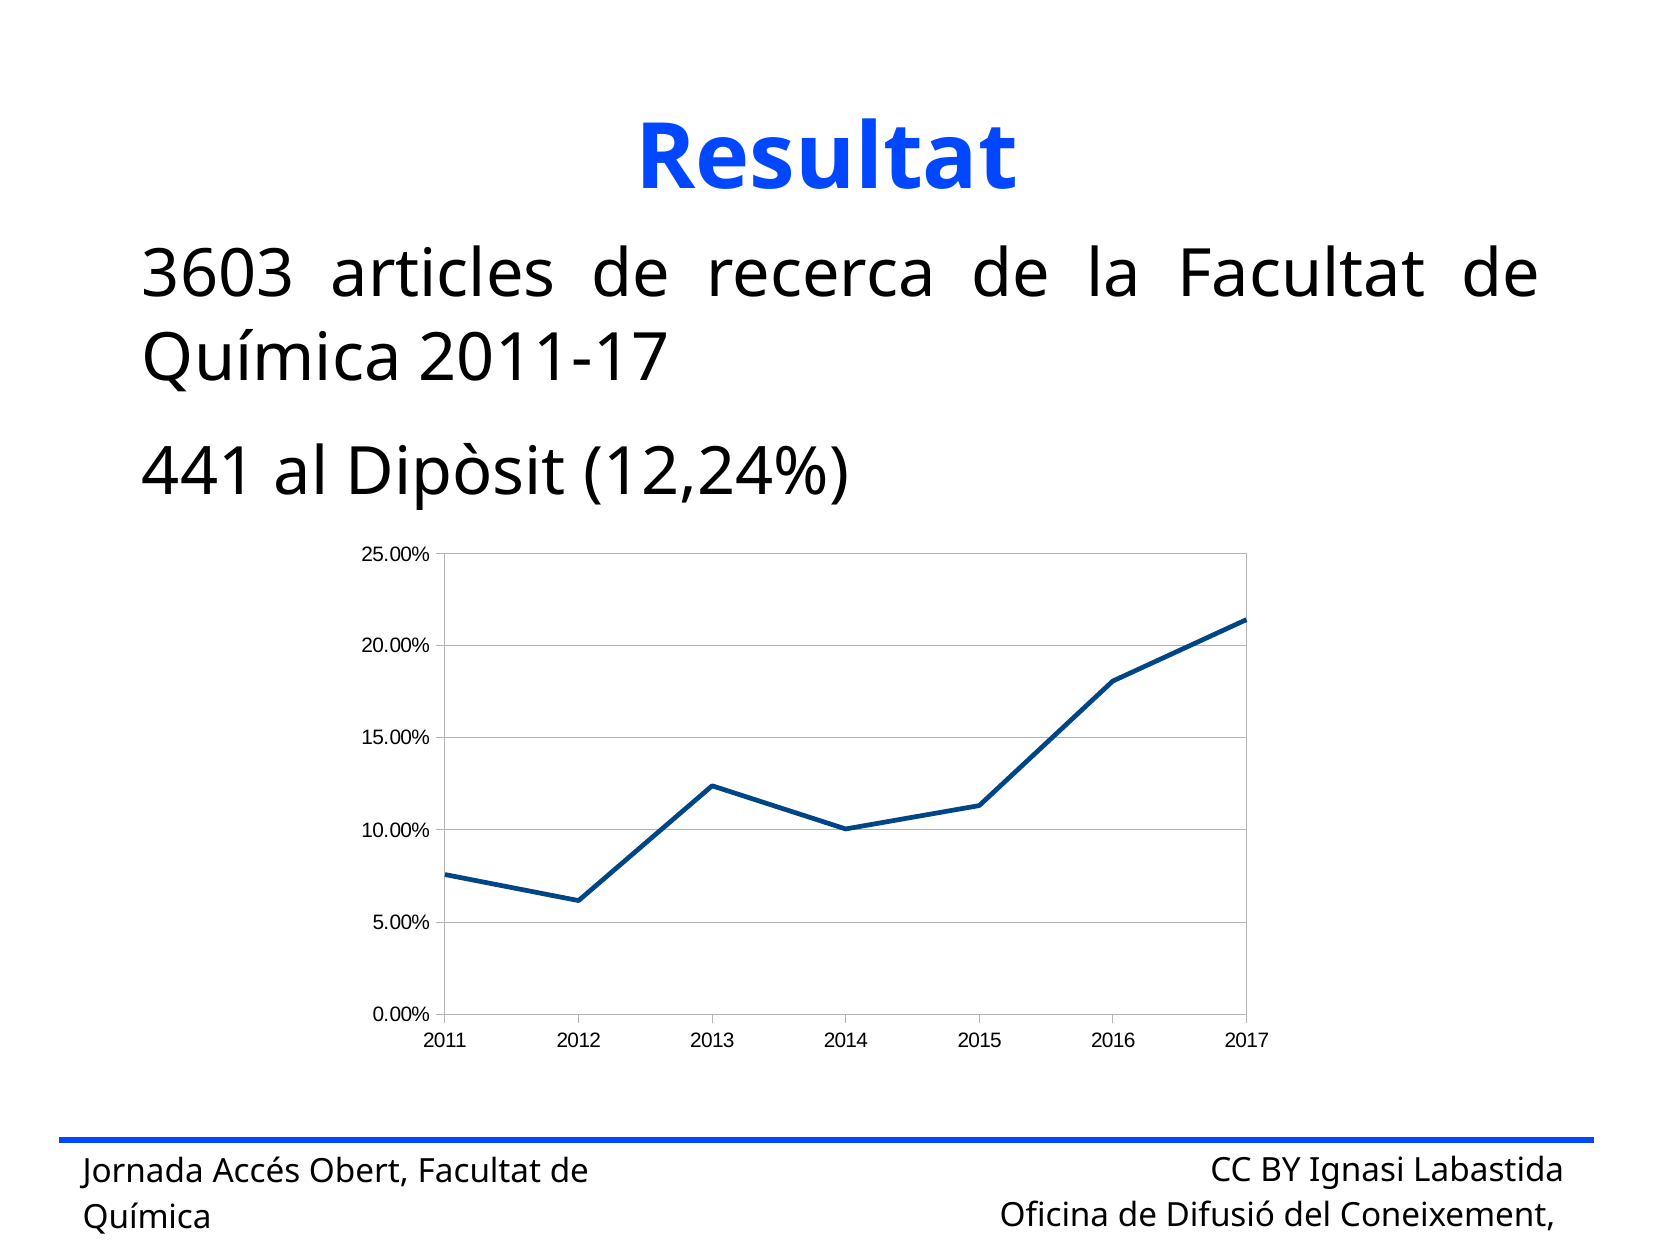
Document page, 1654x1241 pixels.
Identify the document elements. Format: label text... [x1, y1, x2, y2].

chart [342, 531, 1288, 1063]
title Resultat [82, 49, 1571, 238]
subtitle 3603 articles de recerca de la Facultat de Química 2011-17 441 al Dipòsit (12,24%) [82, 238, 1571, 502]
